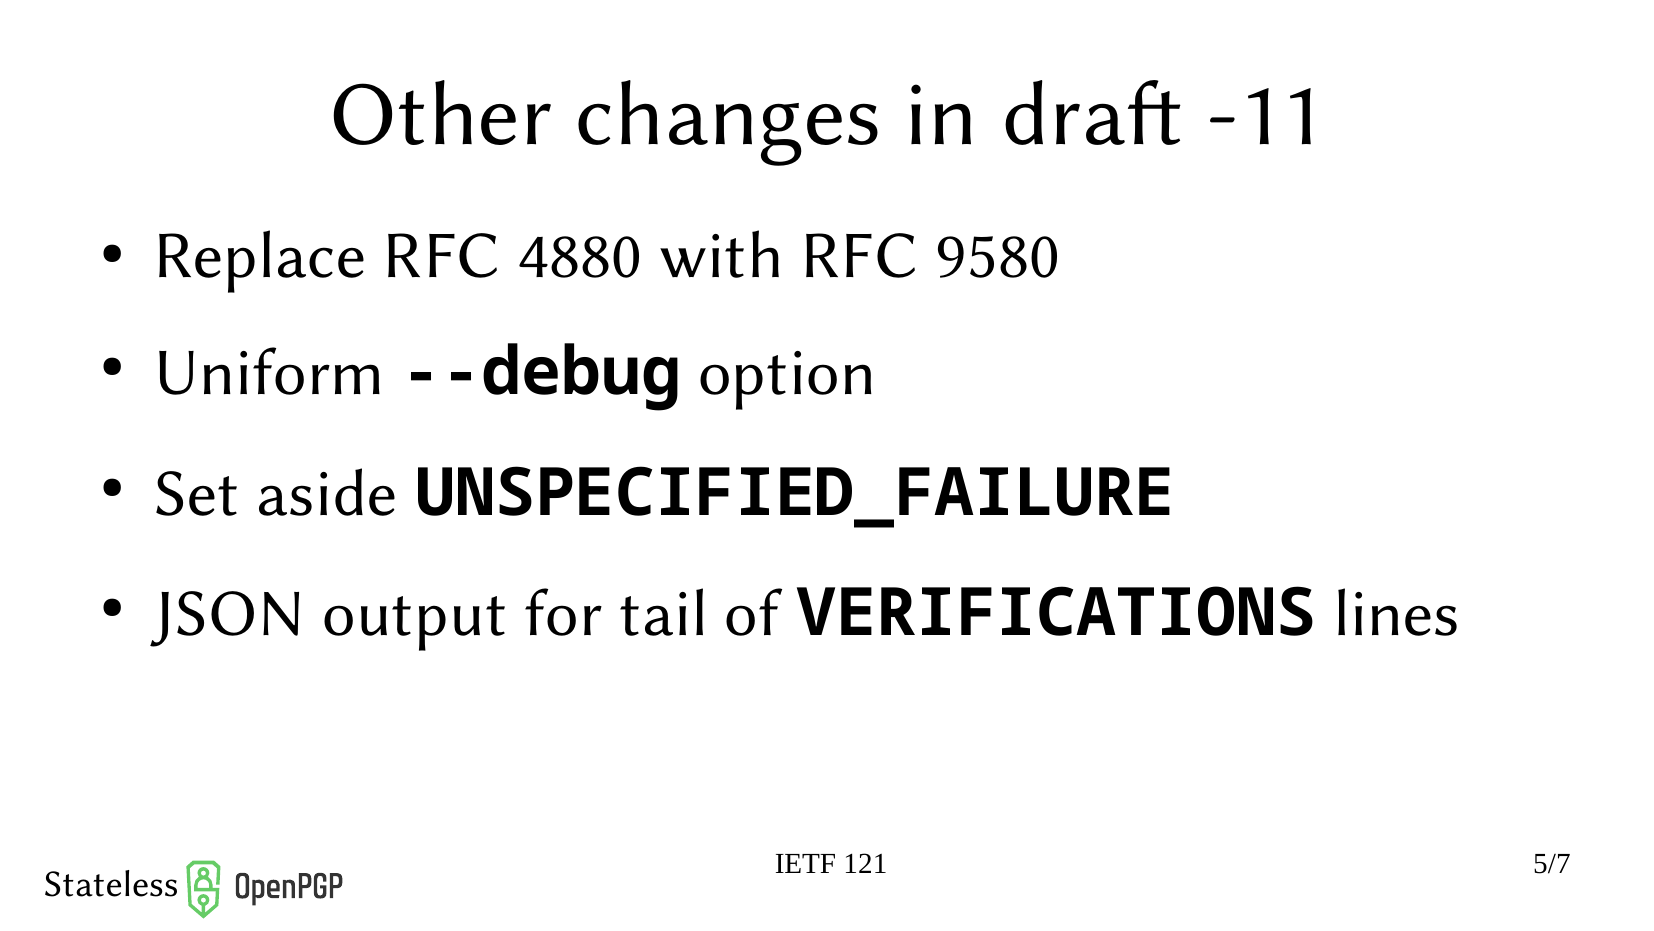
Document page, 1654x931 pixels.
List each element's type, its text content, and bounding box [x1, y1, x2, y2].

title Other changes in draft -11 [82, 37, 1571, 193]
list Replace RFC 4880 with RFC 9580 Uniform --debug option Set aside UNSPECIFIED_FAILURE JSON output for tail of VERIFICATIONS lines [82, 217, 1571, 758]
